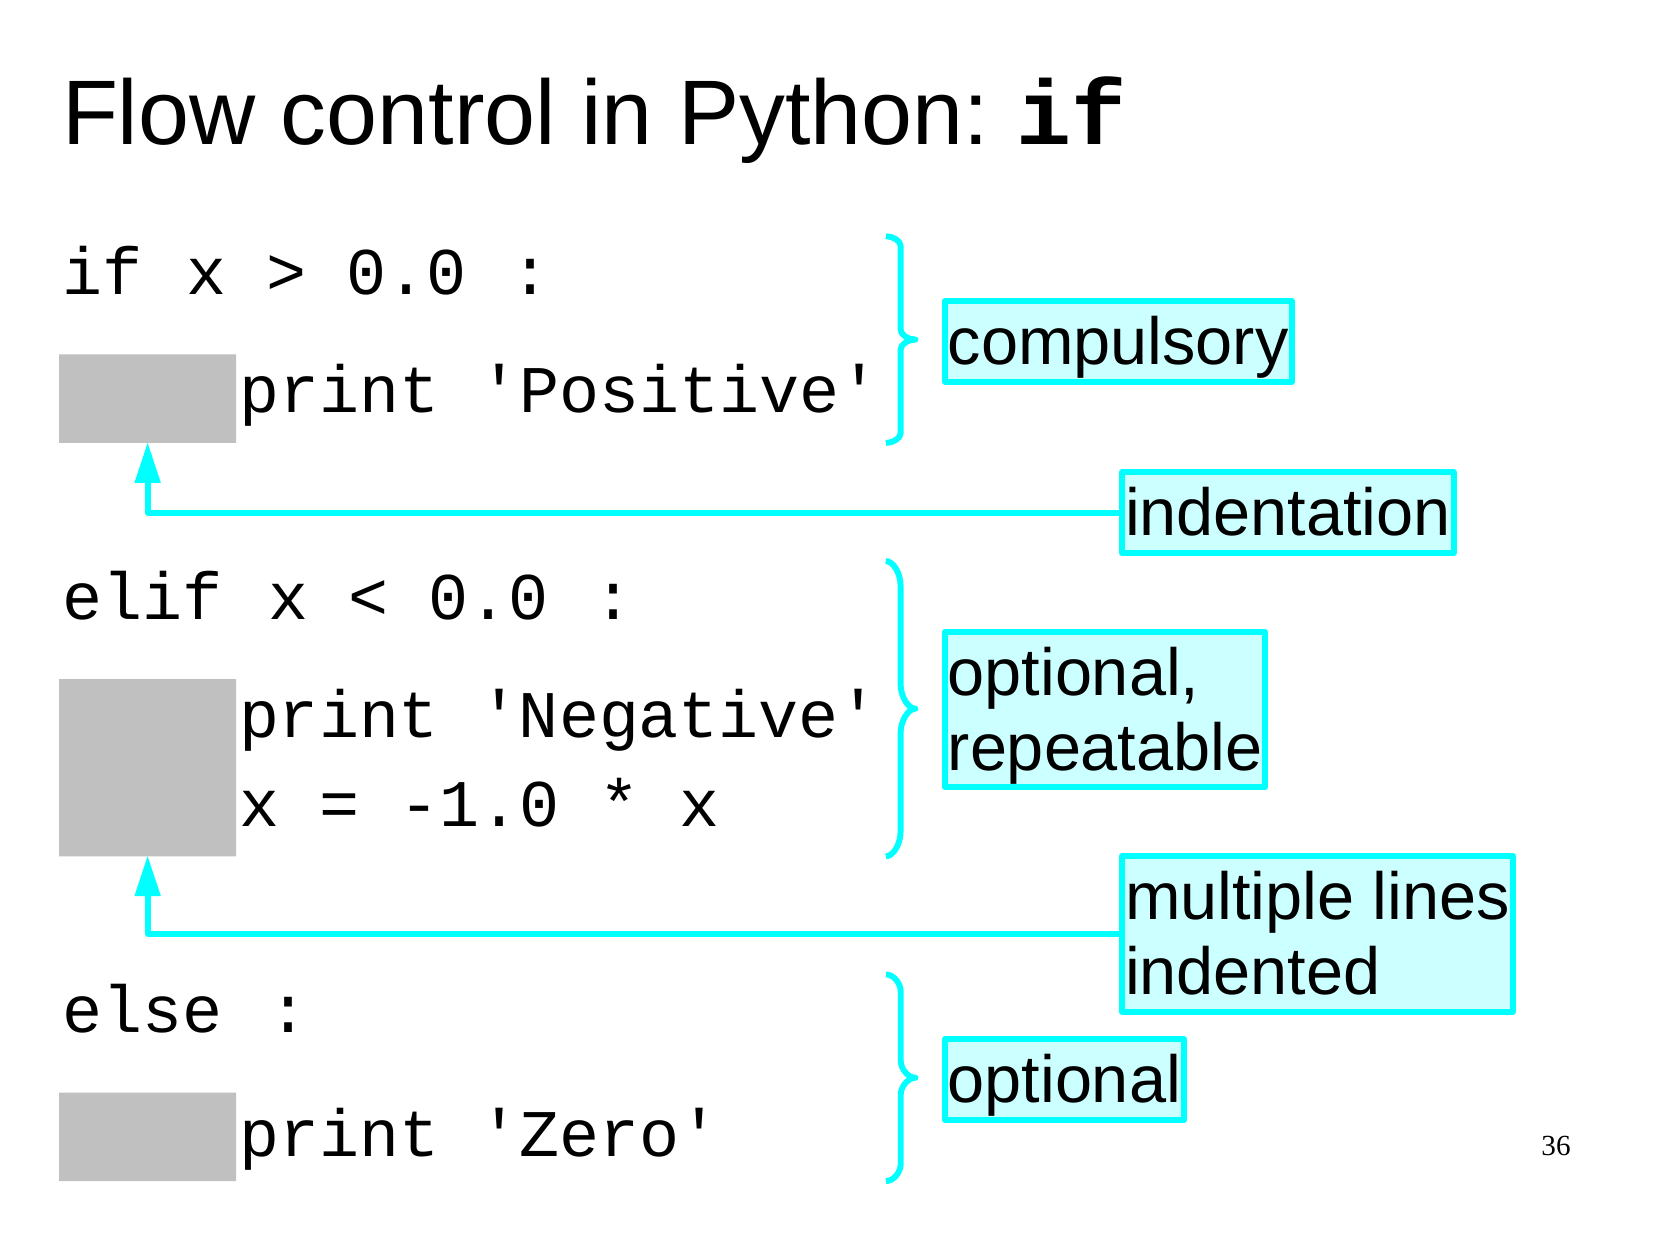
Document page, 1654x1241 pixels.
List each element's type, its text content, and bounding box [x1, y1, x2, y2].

text_box optional [945, 1039, 1184, 1121]
text_box optional, repeatable [944, 631, 1266, 788]
text_box indentation [1122, 472, 1454, 554]
text_box multiple lines indented [1122, 856, 1513, 1012]
text_box : [265, 974, 312, 1056]
text_box [59, 1092, 237, 1182]
text_box if [59, 236, 146, 318]
text_box elif [59, 561, 226, 643]
text_box print 'Positive' [237, 354, 883, 436]
text_box x = -1.0 * x [237, 767, 723, 850]
text_box compulsory [944, 301, 1292, 382]
text_box [59, 679, 237, 857]
text_box print 'Negative' [237, 679, 883, 761]
text_box x < 0.0 [265, 561, 552, 643]
text_box Flow control in Python: if [59, 59, 1130, 176]
text_box : [507, 236, 554, 318]
text_box else [59, 974, 226, 1056]
text_box [59, 354, 237, 443]
text_box x > 0.0 [183, 236, 470, 318]
text_box : [590, 561, 637, 643]
text_box print 'Zero' [237, 1098, 723, 1180]
